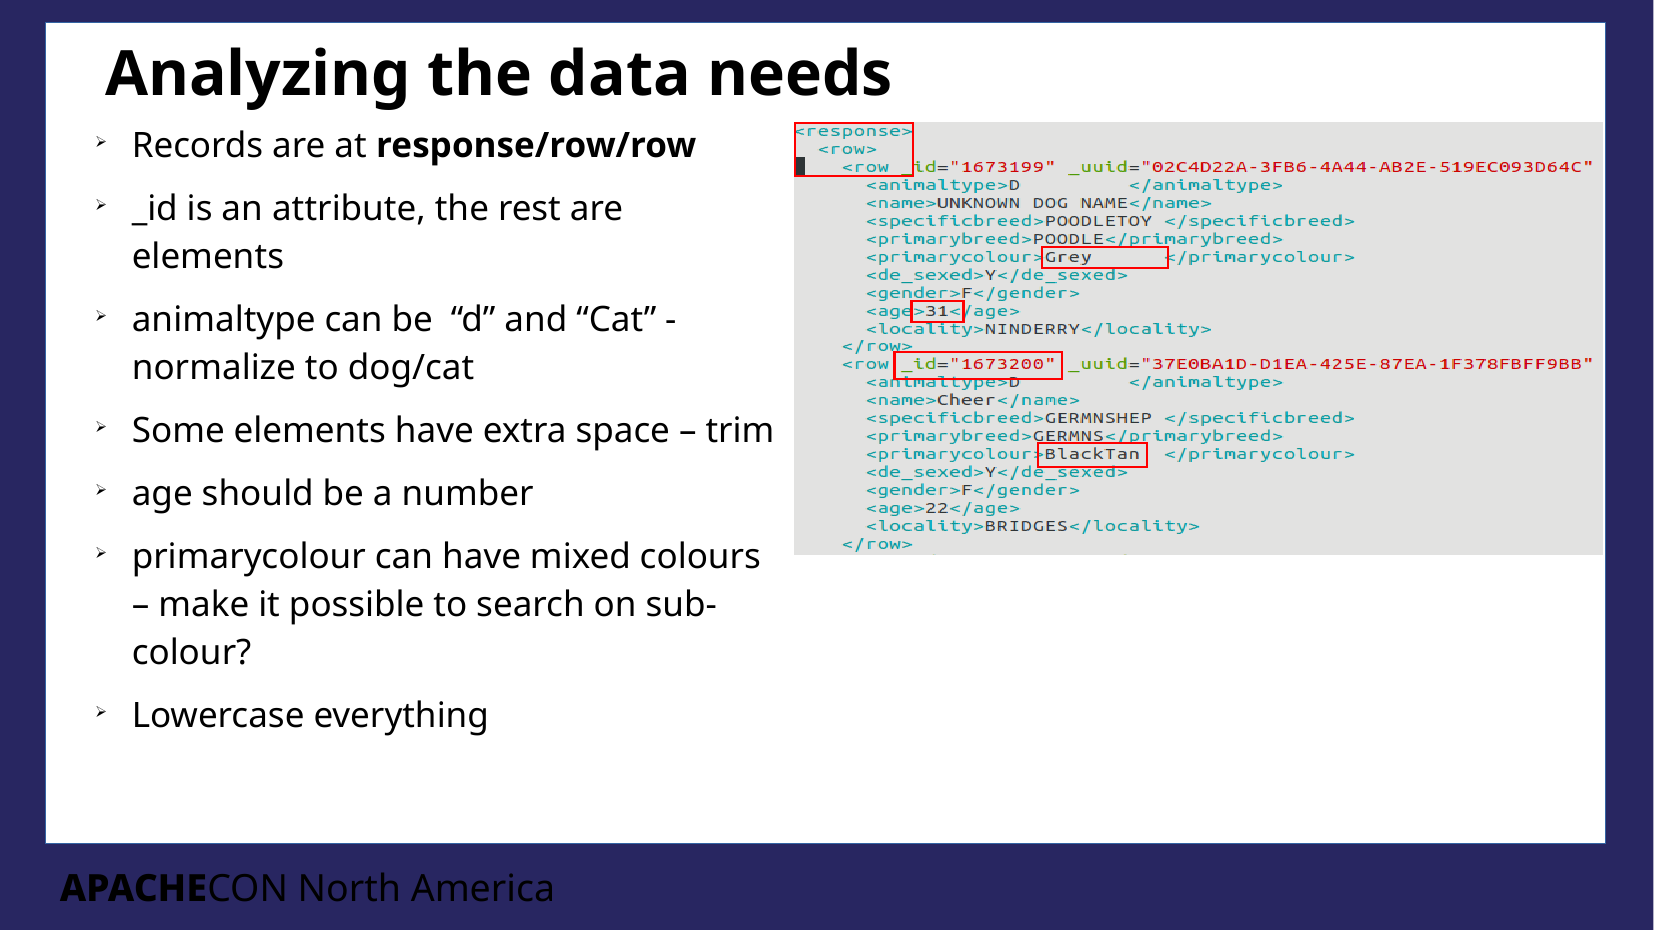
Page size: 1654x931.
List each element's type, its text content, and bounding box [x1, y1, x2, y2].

title Analyzing the data needs [105, 32, 1546, 110]
picture [794, 122, 1603, 556]
list Records are at response/row/row _id is an attribute, the rest are elements animaltype can be “d” and “Cat” - normalize to dog/cat Some elements have extra space – trim age should be a number primarycolour can have mixed colours – make it possible to search on sub-colour? Lowercase everything [82, 120, 781, 757]
